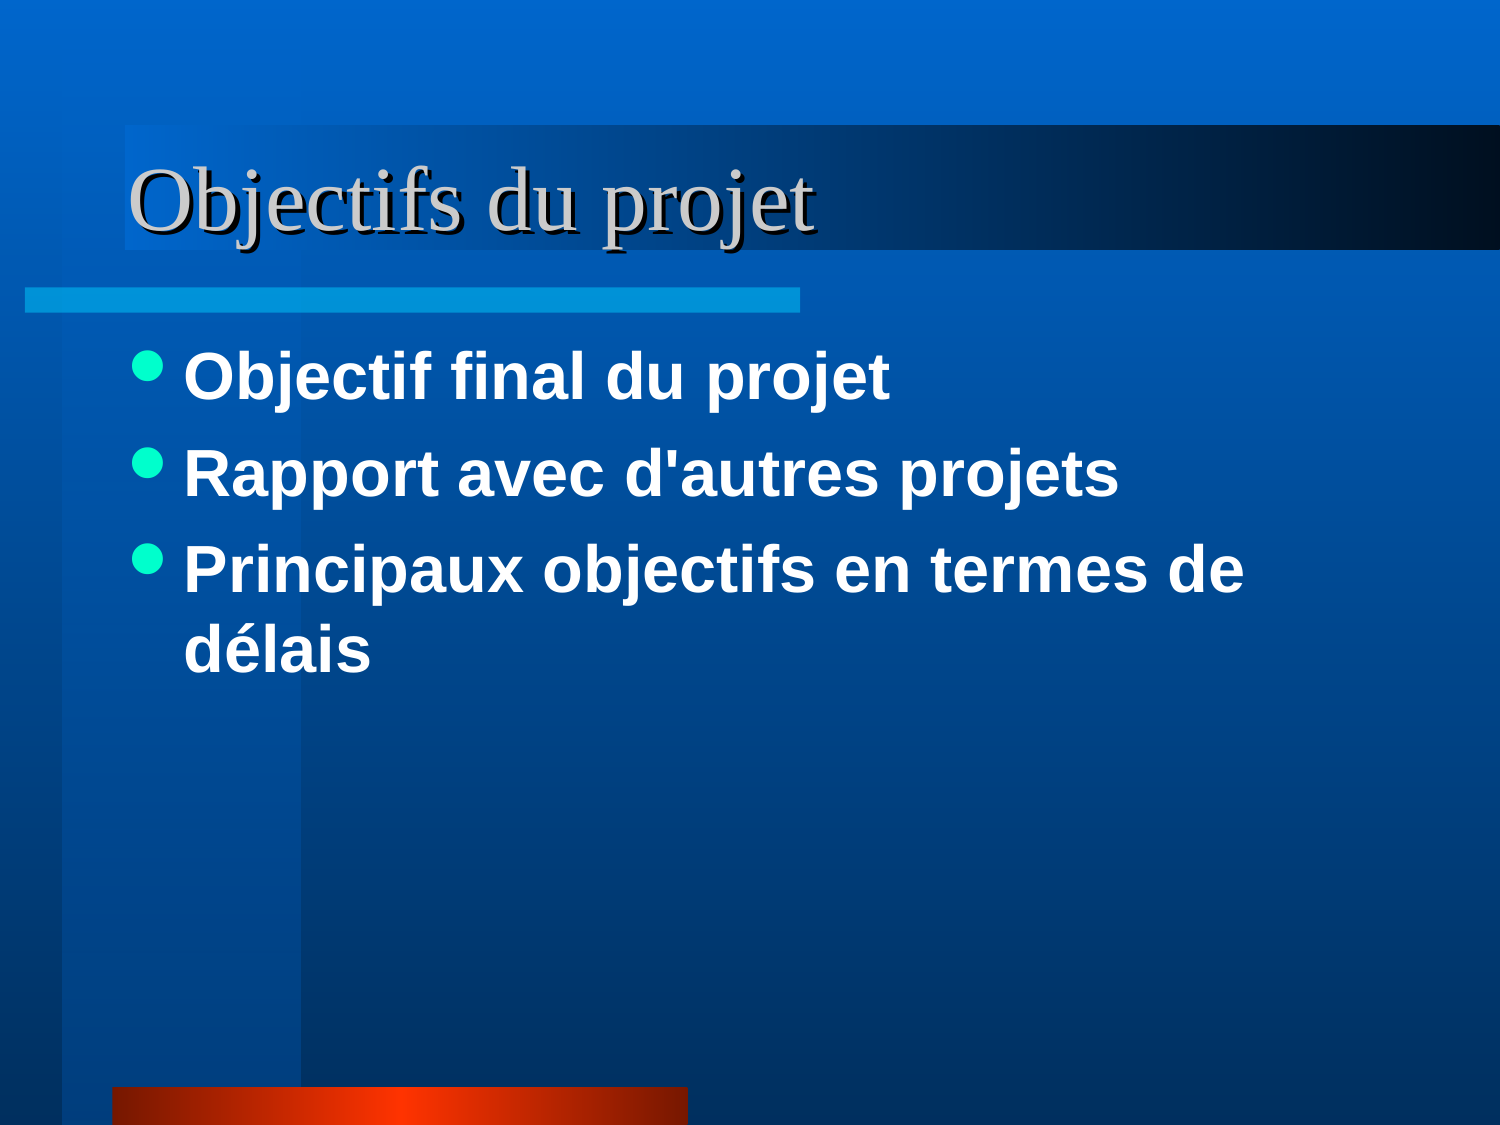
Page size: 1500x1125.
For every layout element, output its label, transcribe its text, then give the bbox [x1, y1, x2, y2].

title Objectifs du projet [112, 99, 1388, 288]
list Objectif final du projet Rapport avec d'autres projets Principaux objectifs en termes de délais [112, 324, 1388, 1000]
